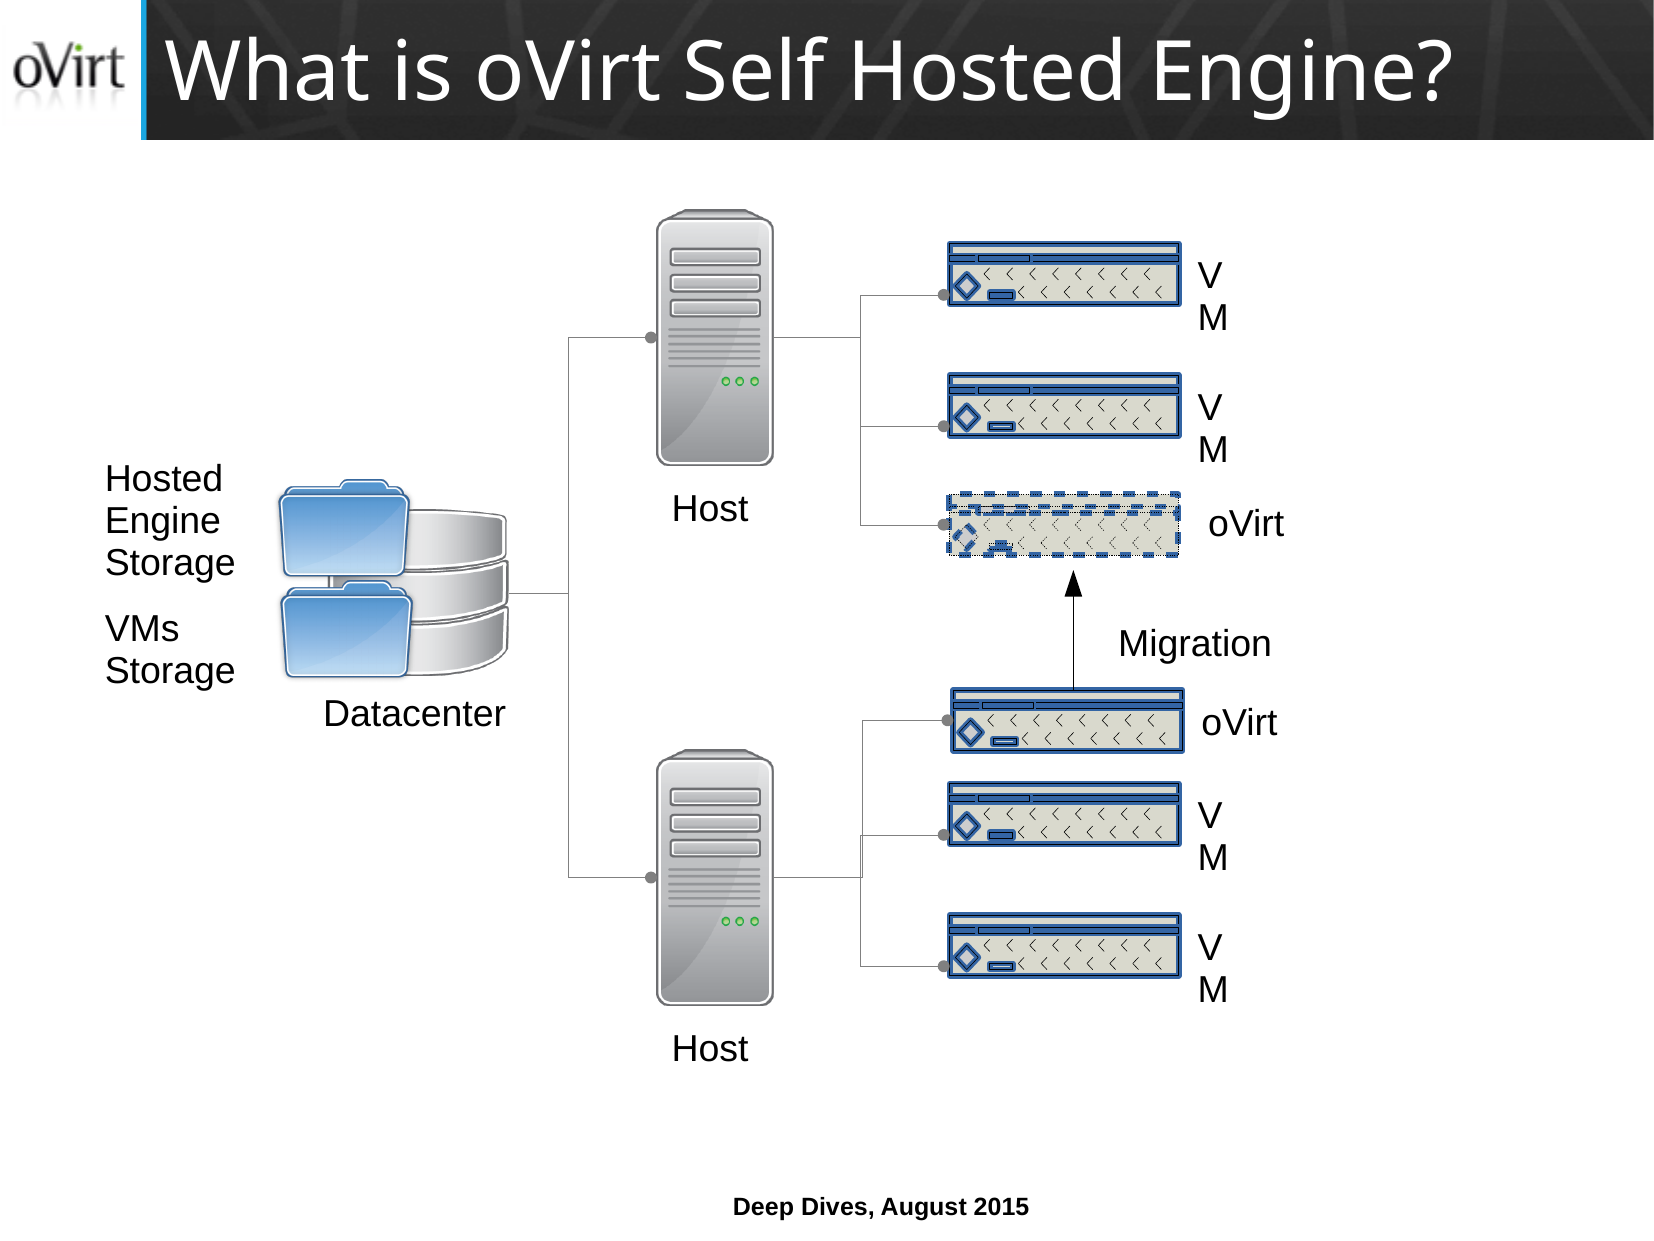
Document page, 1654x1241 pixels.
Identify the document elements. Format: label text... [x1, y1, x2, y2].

text_box [950, 256, 978, 261]
title What is oVirt Self Hosted Engine? [164, 18, 1653, 119]
picture [656, 209, 774, 466]
text_box [950, 244, 1178, 255]
text_box Host [656, 480, 764, 537]
text_box Hosted Engine Storage [90, 450, 286, 591]
text_box [954, 691, 1182, 702]
text_box [954, 709, 1182, 750]
picture [0, 0, 1654, 140]
text_box [1030, 796, 1178, 801]
text_box oVirt [1186, 693, 1344, 793]
text_box [979, 256, 1029, 261]
text_box Datacenter [308, 685, 534, 766]
text_box [950, 916, 1178, 927]
text_box Migration [1103, 615, 1287, 672]
text_box [950, 388, 978, 393]
text_box [950, 934, 1178, 975]
text_box Host [656, 1020, 764, 1077]
picture [656, 749, 774, 1006]
text_box [979, 796, 1029, 801]
text_box VM [1182, 378, 1269, 478]
text_box VM [1182, 918, 1269, 1018]
text_box VM [1182, 247, 1269, 347]
text_box [1030, 388, 1178, 393]
text_box [983, 703, 1033, 708]
text_box [950, 796, 978, 801]
text_box [950, 394, 1178, 435]
text_box VM [1182, 787, 1269, 887]
text_box [950, 784, 1178, 795]
text_box oVirt [1193, 495, 1351, 594]
picture [272, 479, 509, 686]
text_box [954, 703, 982, 708]
text_box [950, 802, 1178, 844]
text_box [1030, 928, 1178, 933]
text_box [950, 262, 1178, 304]
text_box VMs Storage [90, 600, 286, 699]
text_box [979, 928, 1029, 933]
text_box [979, 388, 1029, 393]
text_box [1030, 256, 1178, 261]
text_box [1034, 703, 1182, 708]
text_box [949, 494, 1179, 556]
text_box [950, 376, 1178, 387]
text_box [950, 928, 978, 933]
